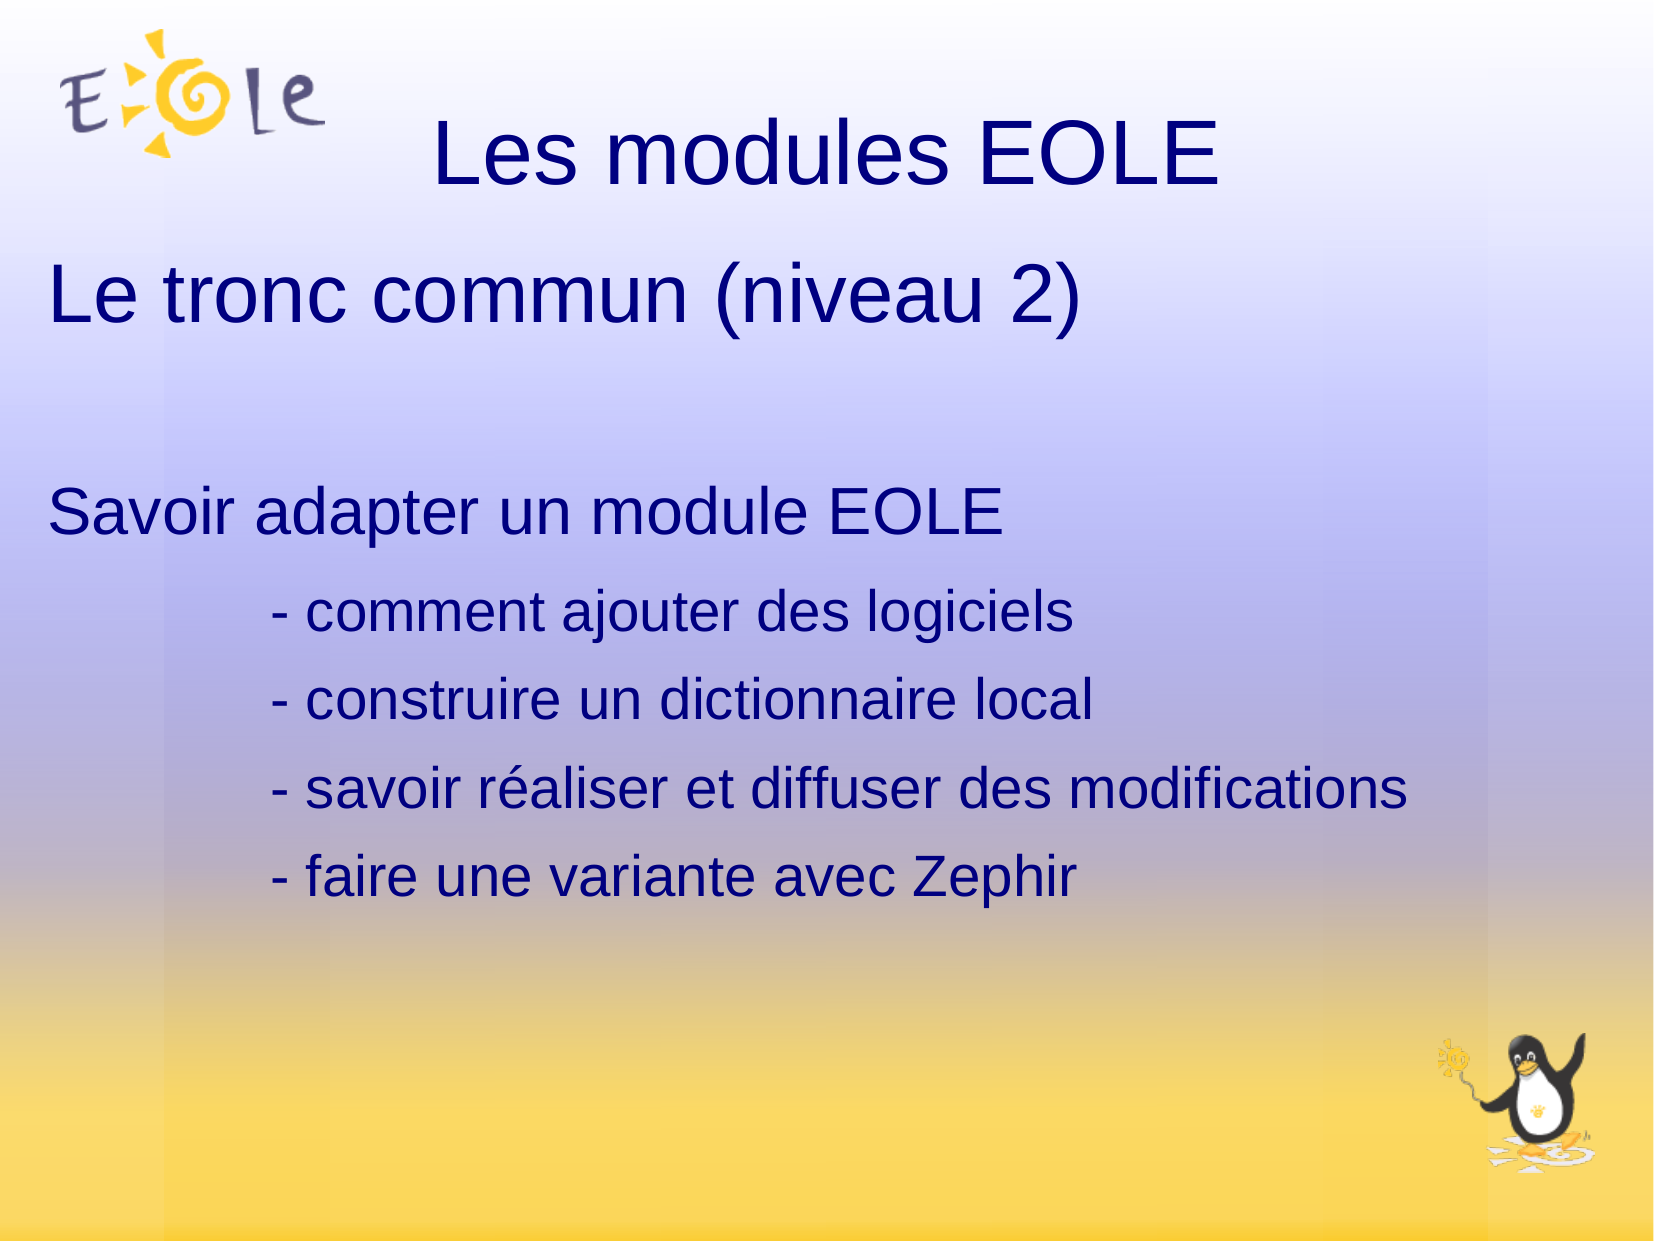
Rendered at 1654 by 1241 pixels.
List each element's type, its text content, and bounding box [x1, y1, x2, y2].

picture [0, 0, 1654, 1241]
list Le tronc commun (niveau 2) Savoir adapter un module EOLE - comment ajouter des logiciels - construire un dictionnaire local - savoir réaliser et diffuser des modifications - faire une variante avec Zephir [29, 247, 1518, 1063]
title Les modules EOLE [82, 56, 1571, 250]
